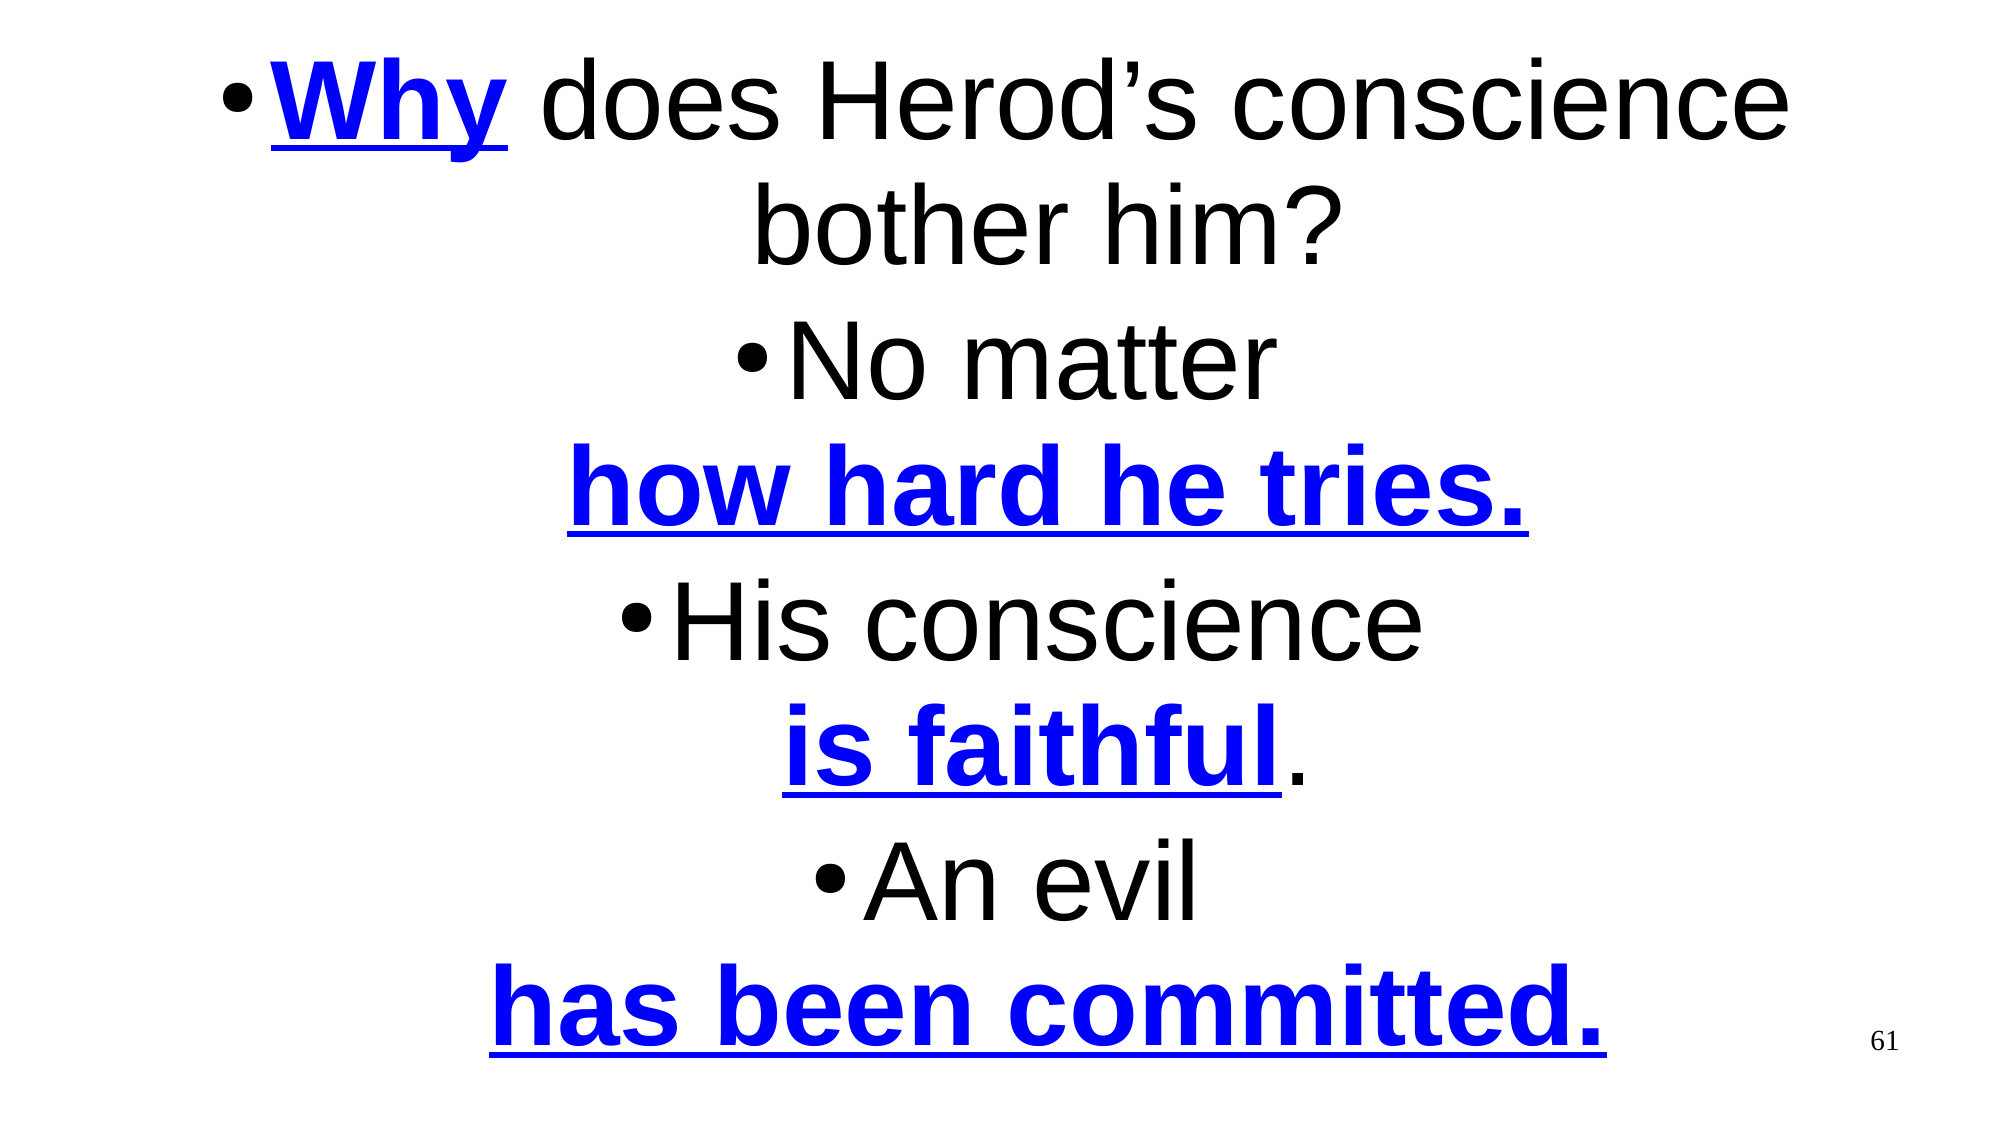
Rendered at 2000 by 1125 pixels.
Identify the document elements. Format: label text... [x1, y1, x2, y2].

list Why does Herod’s conscience bother him? No matter how hard he tries. His conscience is faithful. An evil has been committed. [37, 37, 1988, 1088]
